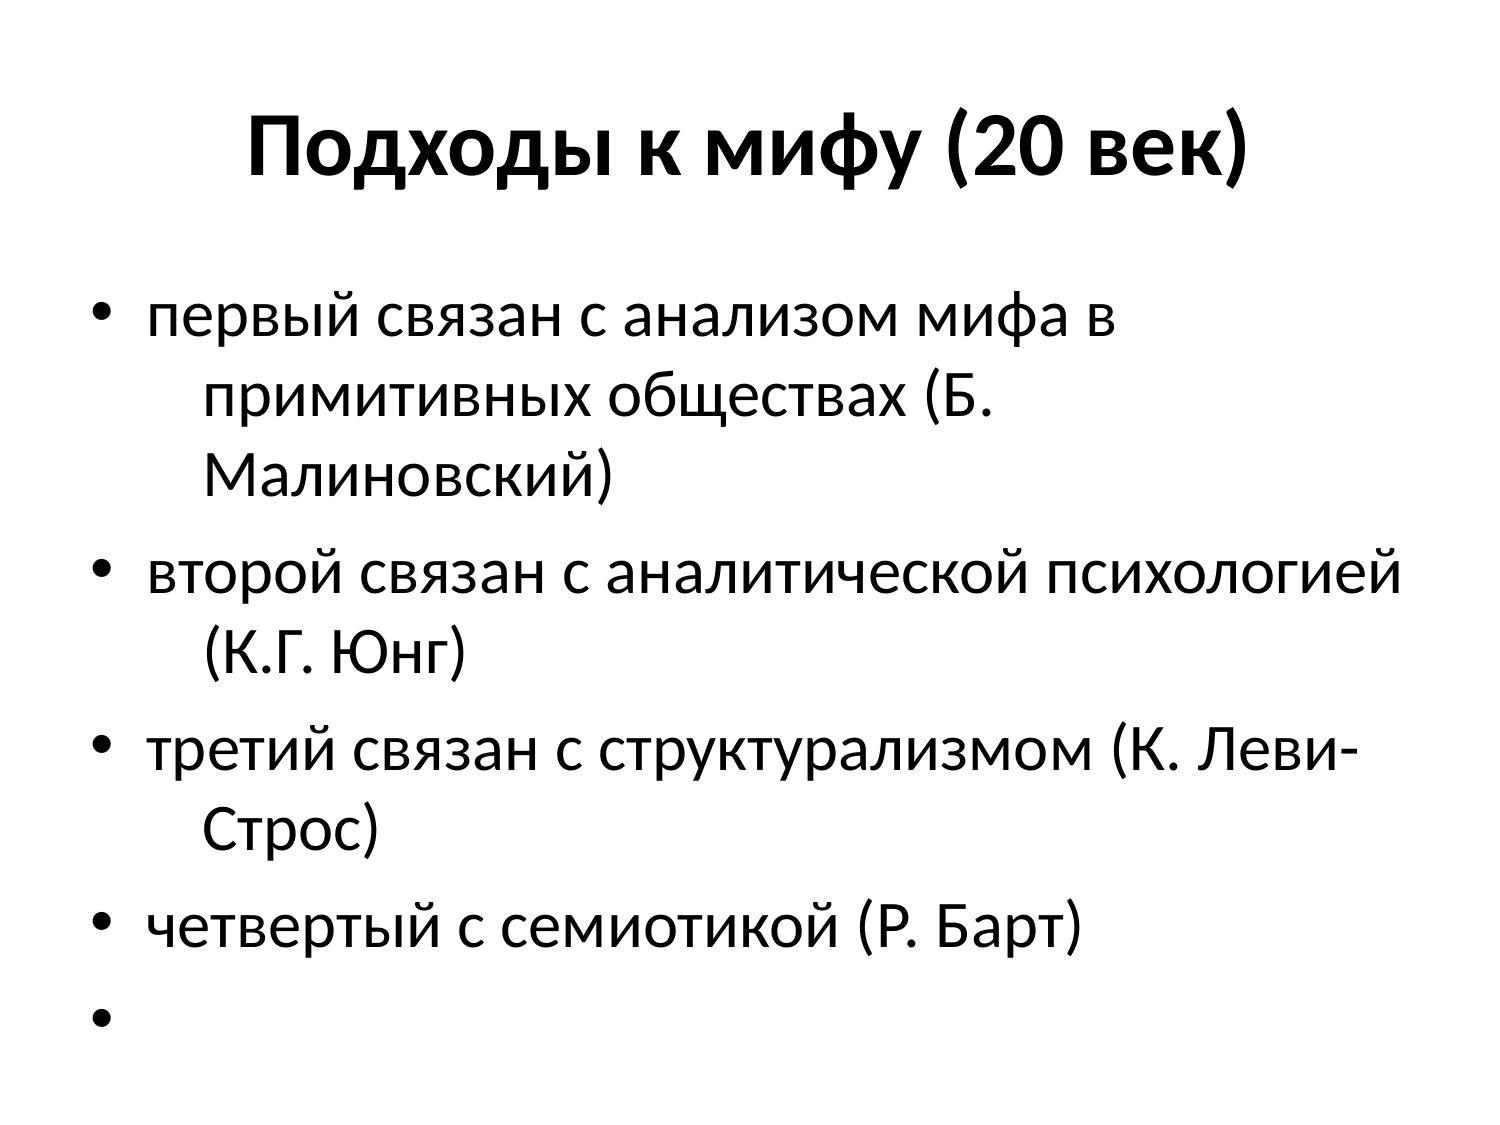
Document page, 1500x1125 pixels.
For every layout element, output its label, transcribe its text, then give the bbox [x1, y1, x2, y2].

list первый связан с анали­зом мифа в примитивных обществах (Б. Малиновский) второй связан с анали­тической психологией (К.Г. Юнг) третий связан с структурализмом (К. Леви-Строс) четвертый с семиотикой (Р. Барт) [75, 262, 1426, 1005]
title Подходы к мифу (20 век) [75, 45, 1426, 233]
